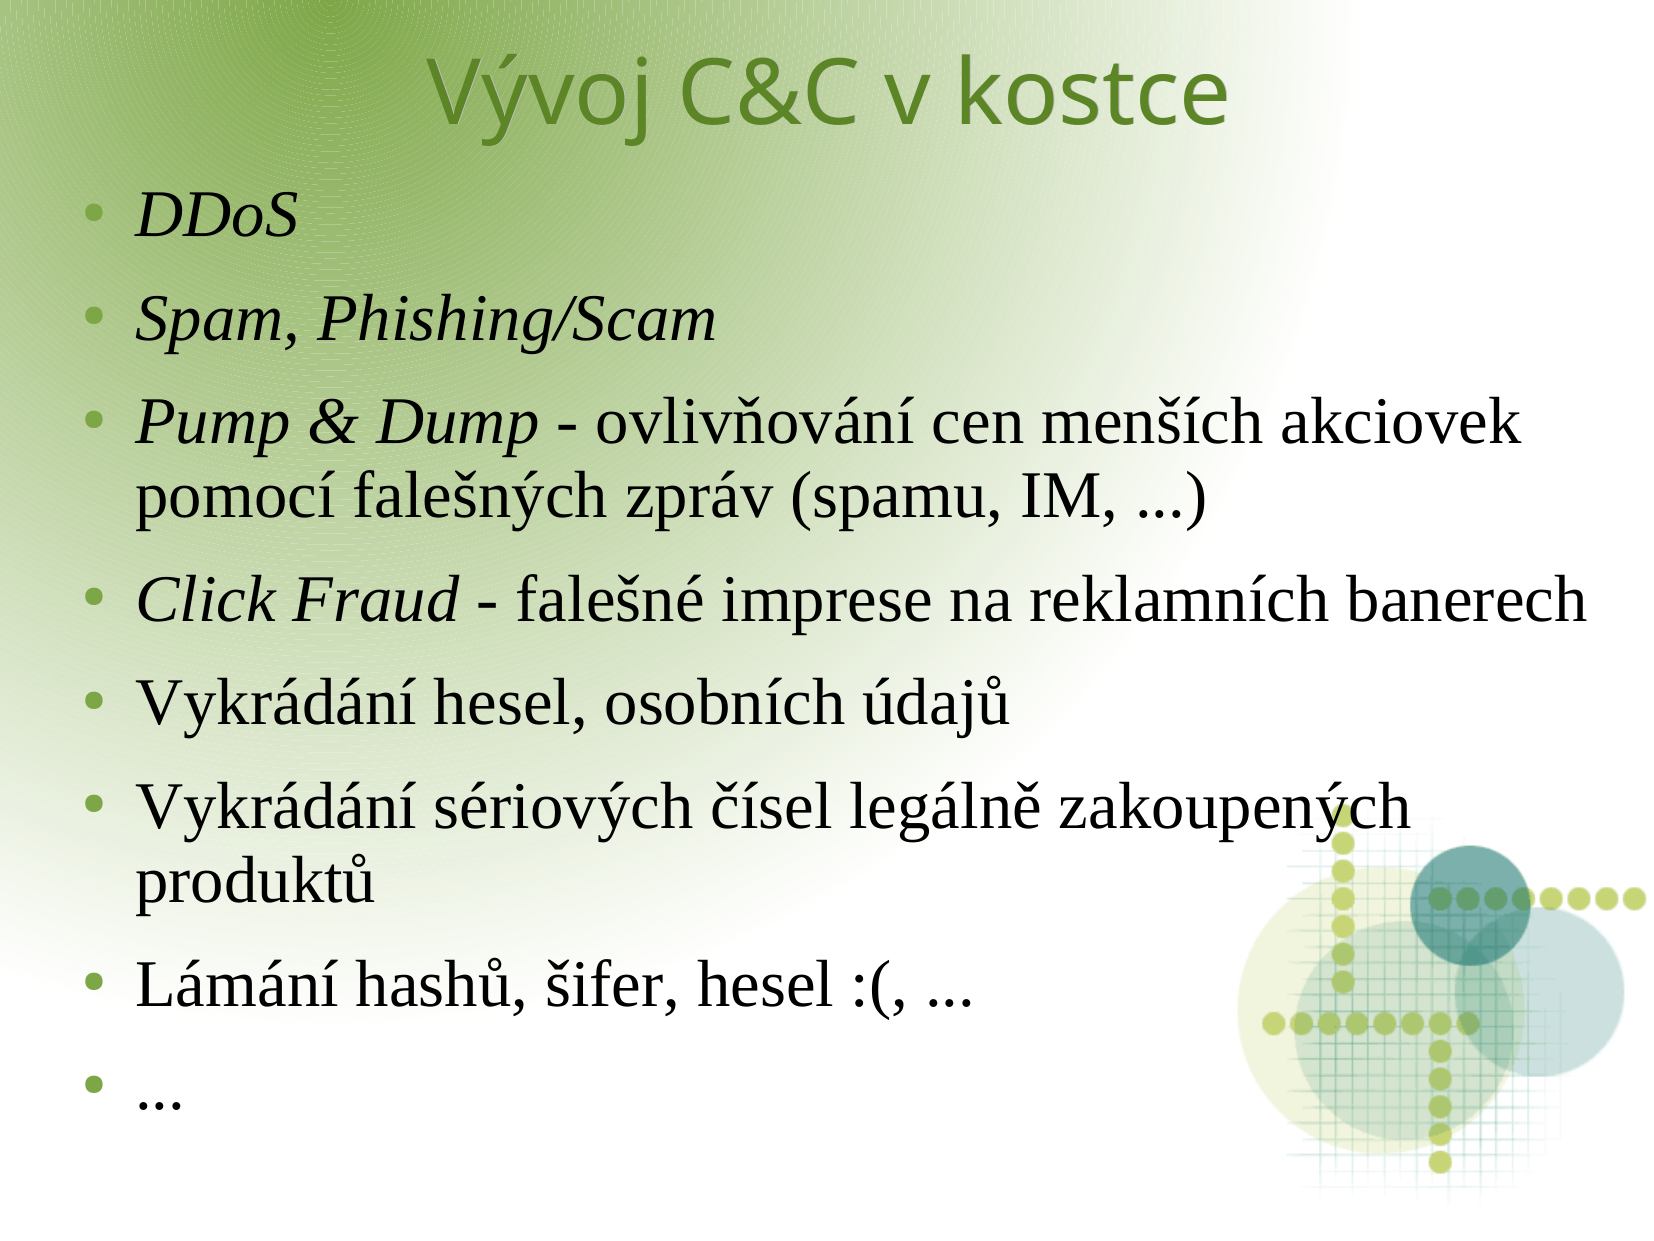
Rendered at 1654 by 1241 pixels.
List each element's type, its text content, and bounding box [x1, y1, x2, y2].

list DDoS Spam, Phishing/Scam Pump & Dump - ovlivňování cen menších akciovek pomocí falešných zpráv (spamu, IM, ...) Click Fraud - falešné imprese na reklamních banerech Vykrádání hesel, osobních údajů Vykrádání sériových čísel legálně zakoupených produktů Lámání hashů, šifer, hesel :(, ... ... [64, 177, 1595, 1182]
title Vývoj C&C v kostce [123, 29, 1536, 148]
picture [1224, 792, 1654, 1211]
